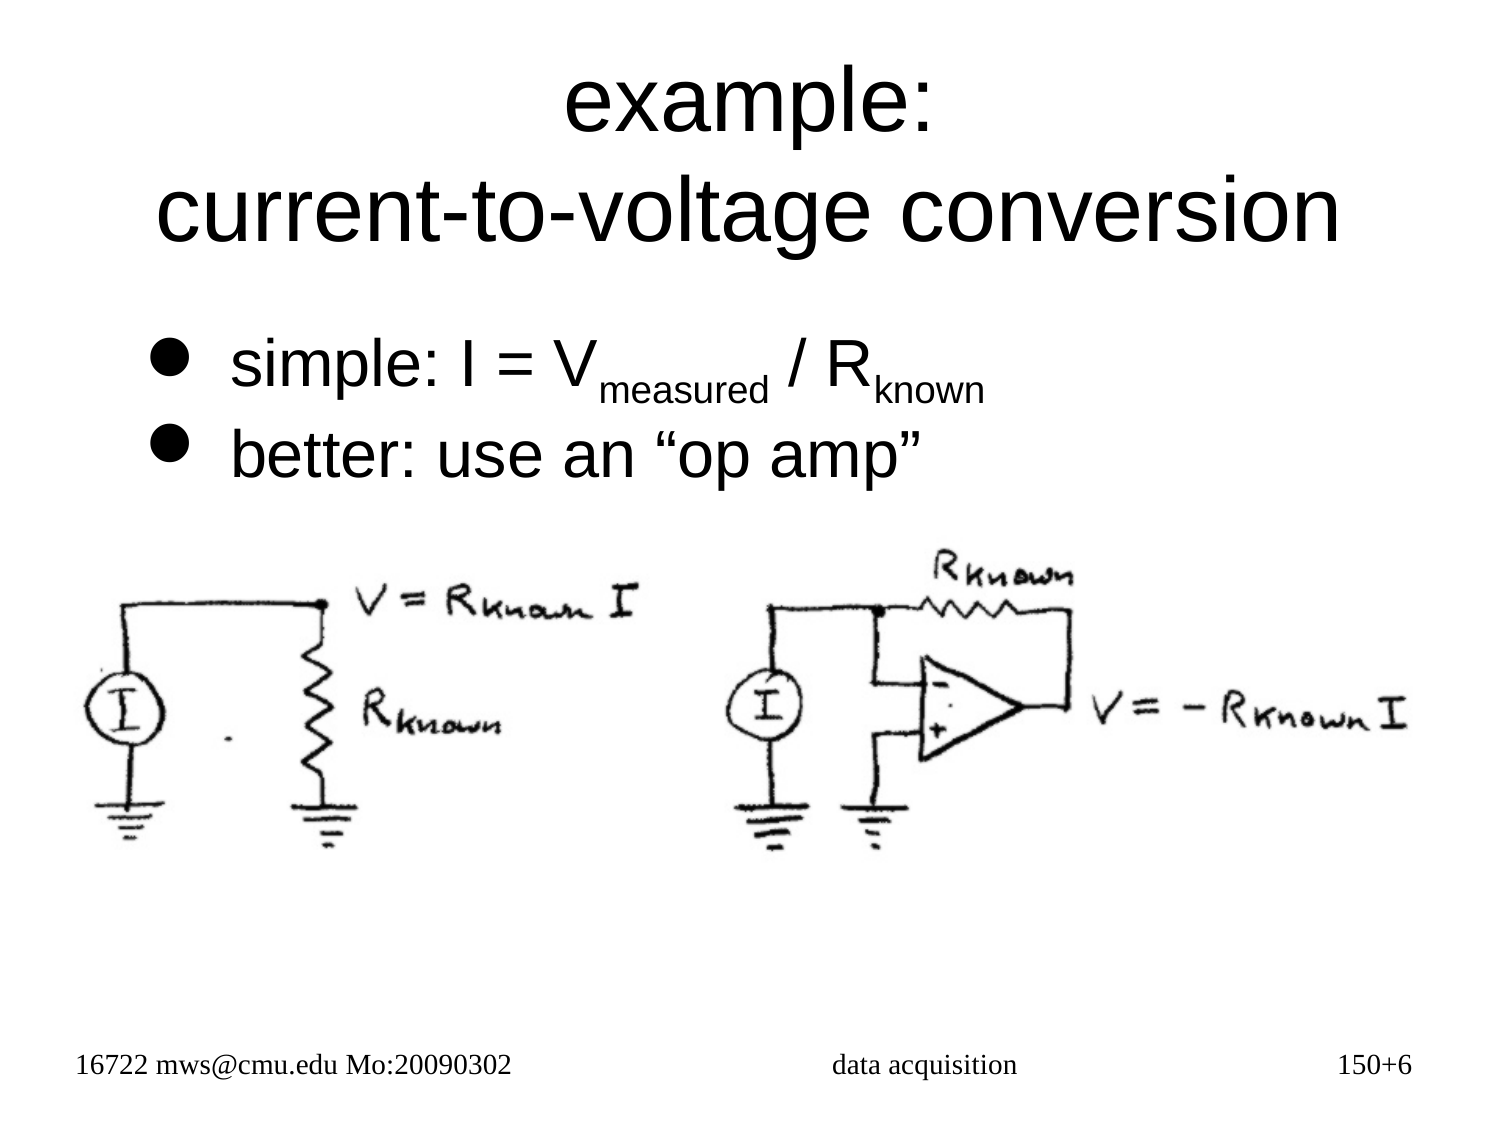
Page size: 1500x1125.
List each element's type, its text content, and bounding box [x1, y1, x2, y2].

picture [62, 524, 1447, 886]
text_box simple: I = Vmeasured / Rknown better: use an “op amp” [112, 312, 1388, 513]
text_box example: current-to-voltage conversion [112, 32, 1388, 268]
